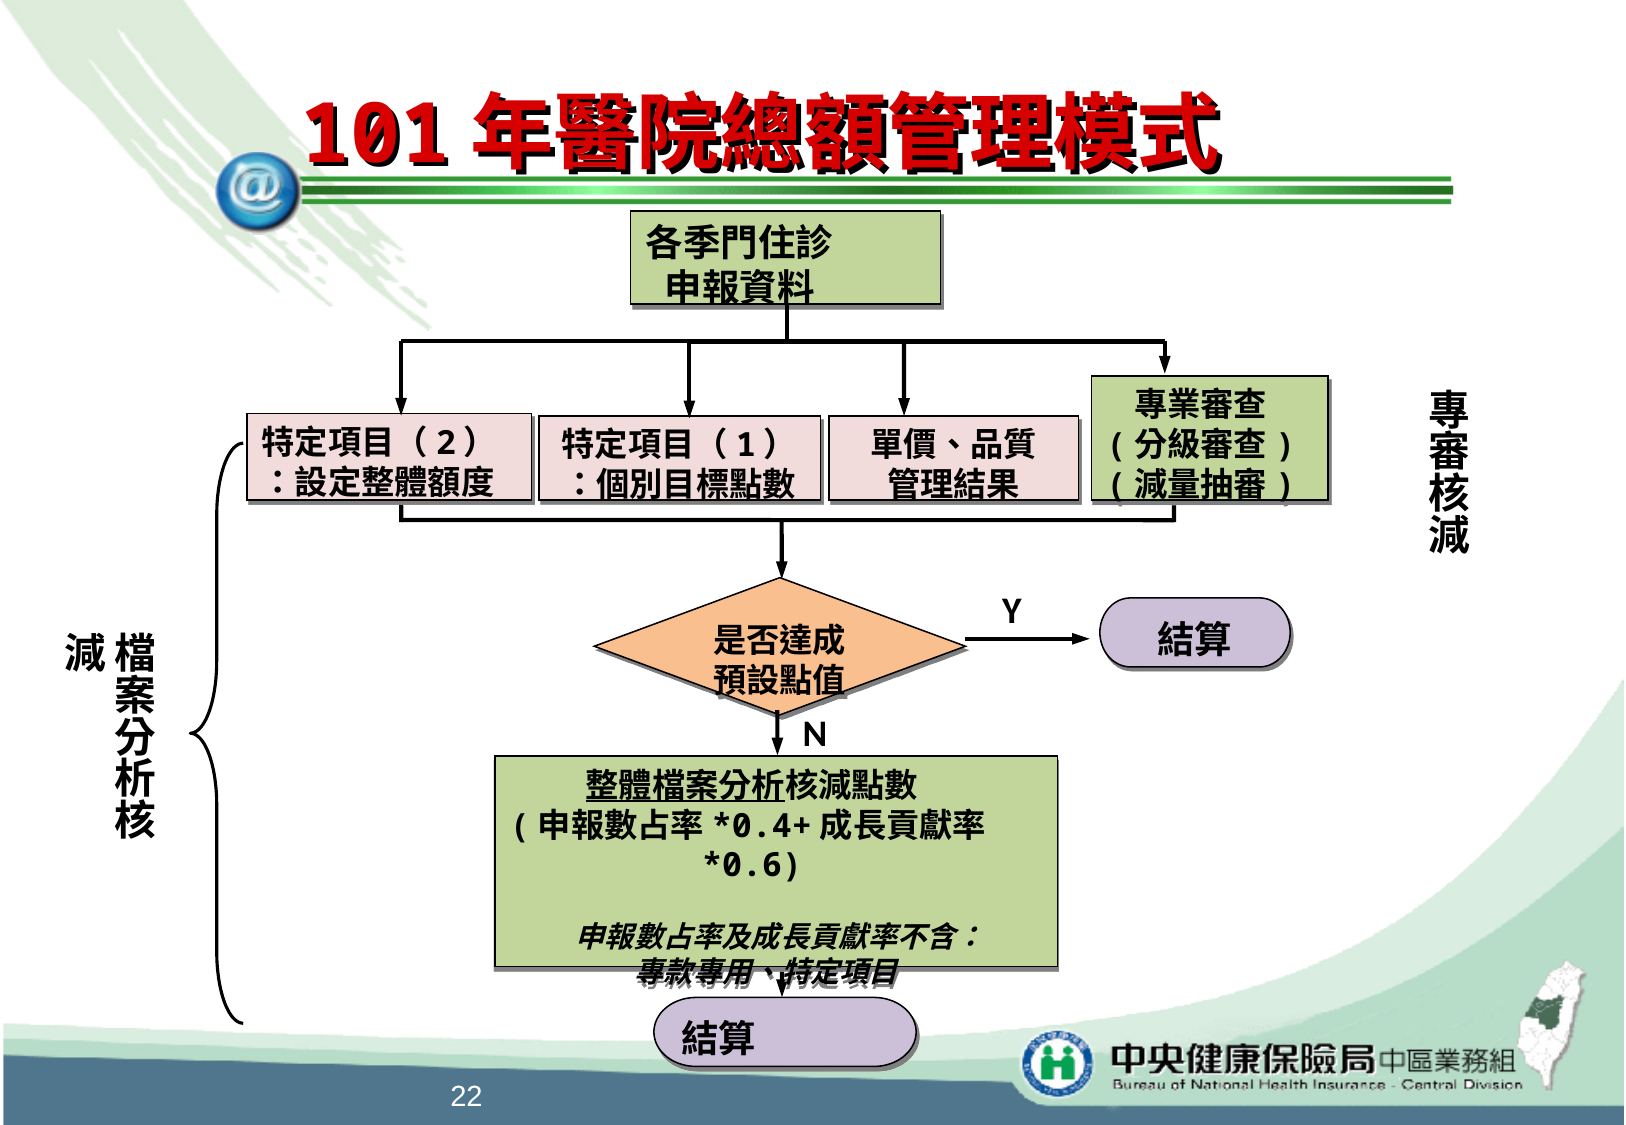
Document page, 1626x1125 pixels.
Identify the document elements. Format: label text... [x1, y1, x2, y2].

text_box 單價、品質 管理結果 [829, 416, 1079, 500]
text_box 檔案分析核減 [39, 617, 167, 889]
title 101年醫院總額管理模式 [285, 35, 1562, 223]
text_box 整體檔案分析核減點數 (申報數占率*0.4+成長貢獻率*0.6) 申報數占率及成長貢獻率不含： 專款專用、特定項目 [495, 756, 1058, 966]
text_box 是否達成 預設點值 [594, 577, 966, 715]
text_box [435, 1065, 815, 1125]
text_box N [788, 702, 904, 753]
text_box 特定項目（1） ：個別目標點數 [539, 416, 820, 500]
text_box 結算 [653, 997, 917, 1067]
text_box 結算 [1099, 597, 1291, 667]
text_box Y [987, 579, 1100, 628]
text_box 專業審查 (分級審查) (減量抽審) [1091, 376, 1328, 500]
text_box 特定項目（2） ：設定整體額度 [247, 414, 532, 500]
text_box 各季門住診 申報資料 [631, 211, 941, 304]
text_box 各季門住診 申報資料 [788, 292, 805, 304]
text_box 專審核減 [1352, 374, 1481, 586]
